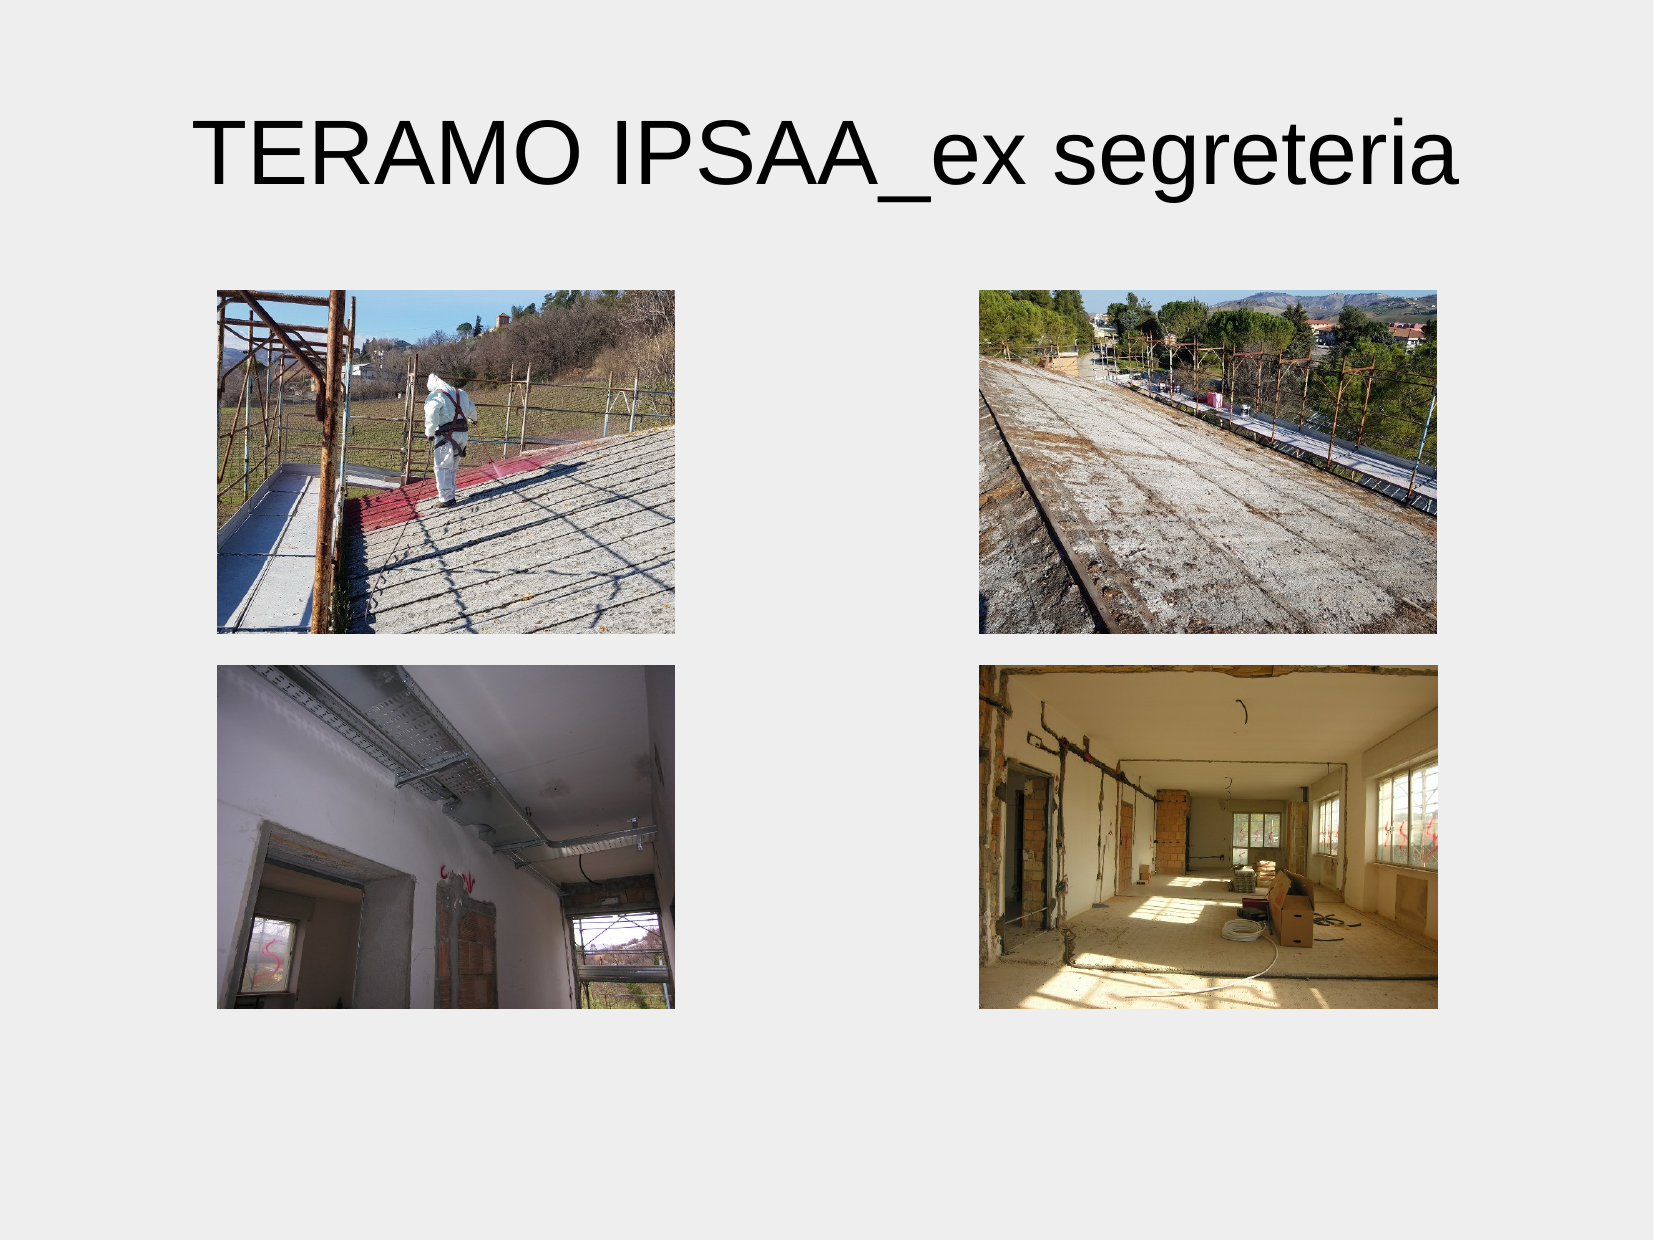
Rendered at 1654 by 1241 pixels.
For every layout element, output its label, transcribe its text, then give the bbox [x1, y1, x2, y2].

picture [979, 290, 1437, 634]
picture [979, 665, 1438, 1009]
picture [217, 665, 675, 1009]
picture [217, 290, 675, 634]
title TERAMO IPSAA_ex segreteria [82, 49, 1571, 257]
